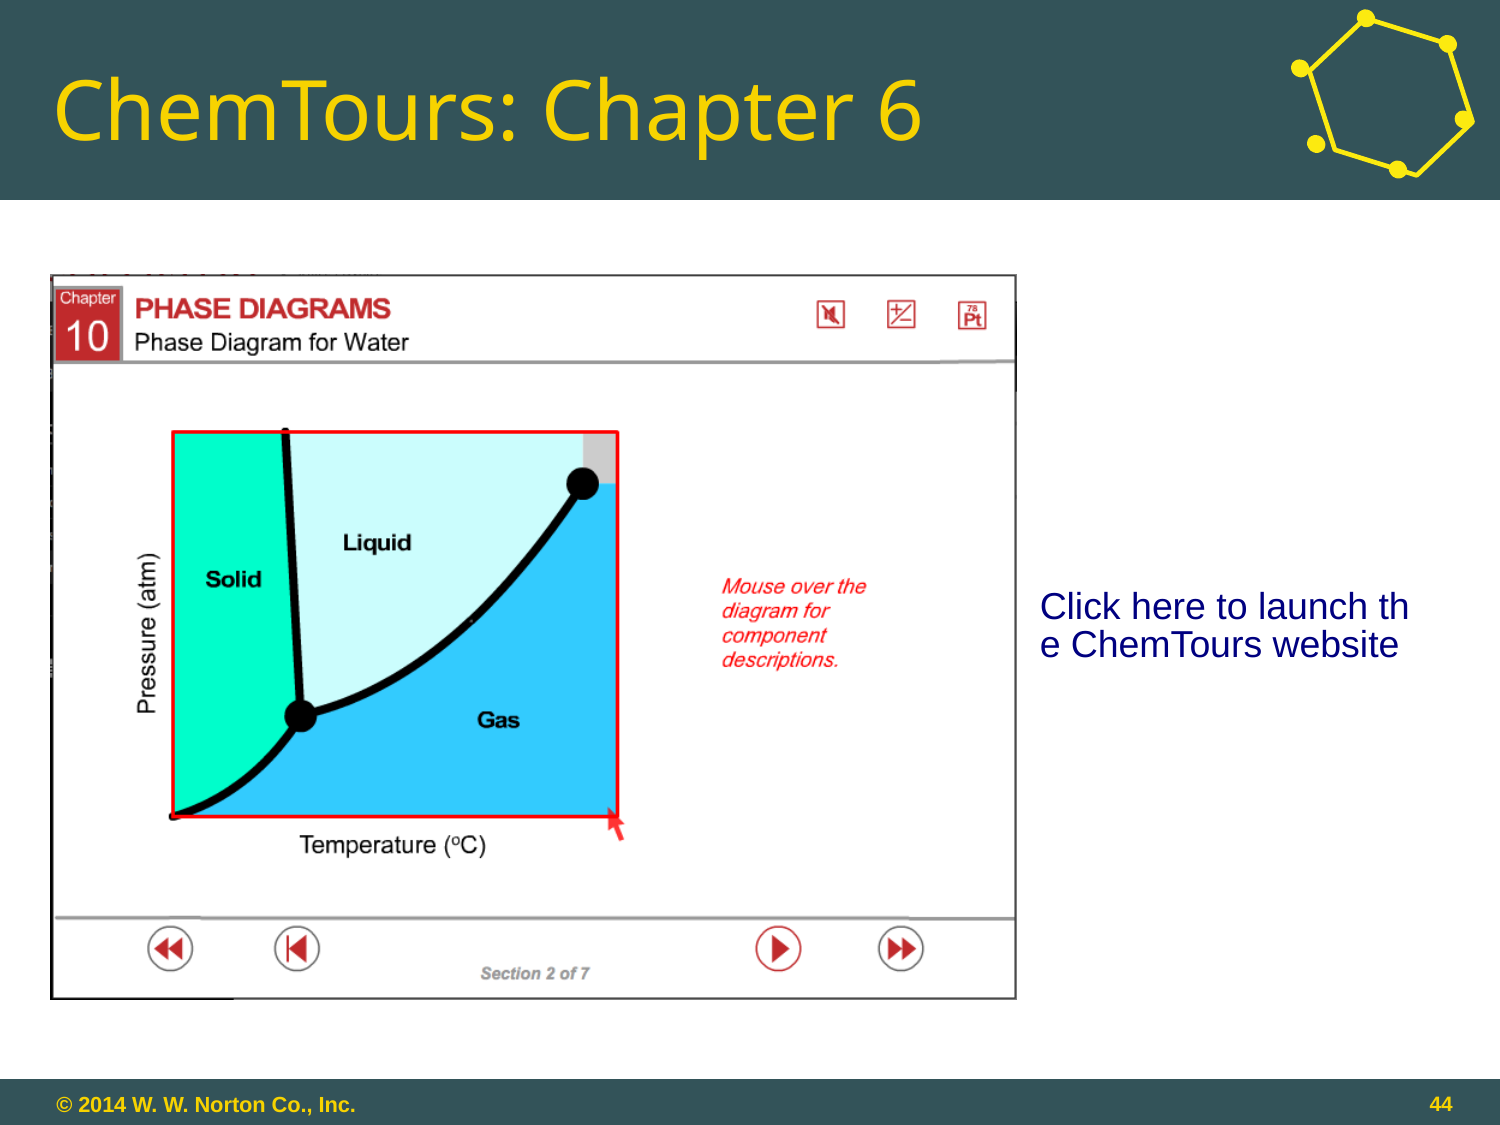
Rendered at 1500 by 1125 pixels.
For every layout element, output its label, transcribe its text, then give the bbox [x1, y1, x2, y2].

slide_number <number> [1411, 1086, 1468, 1119]
picture [50, 274, 1017, 1000]
text_box Click here to launch the ChemTours website [1025, 574, 1425, 635]
title ChemTours: Chapter 6 [37, 19, 1118, 195]
